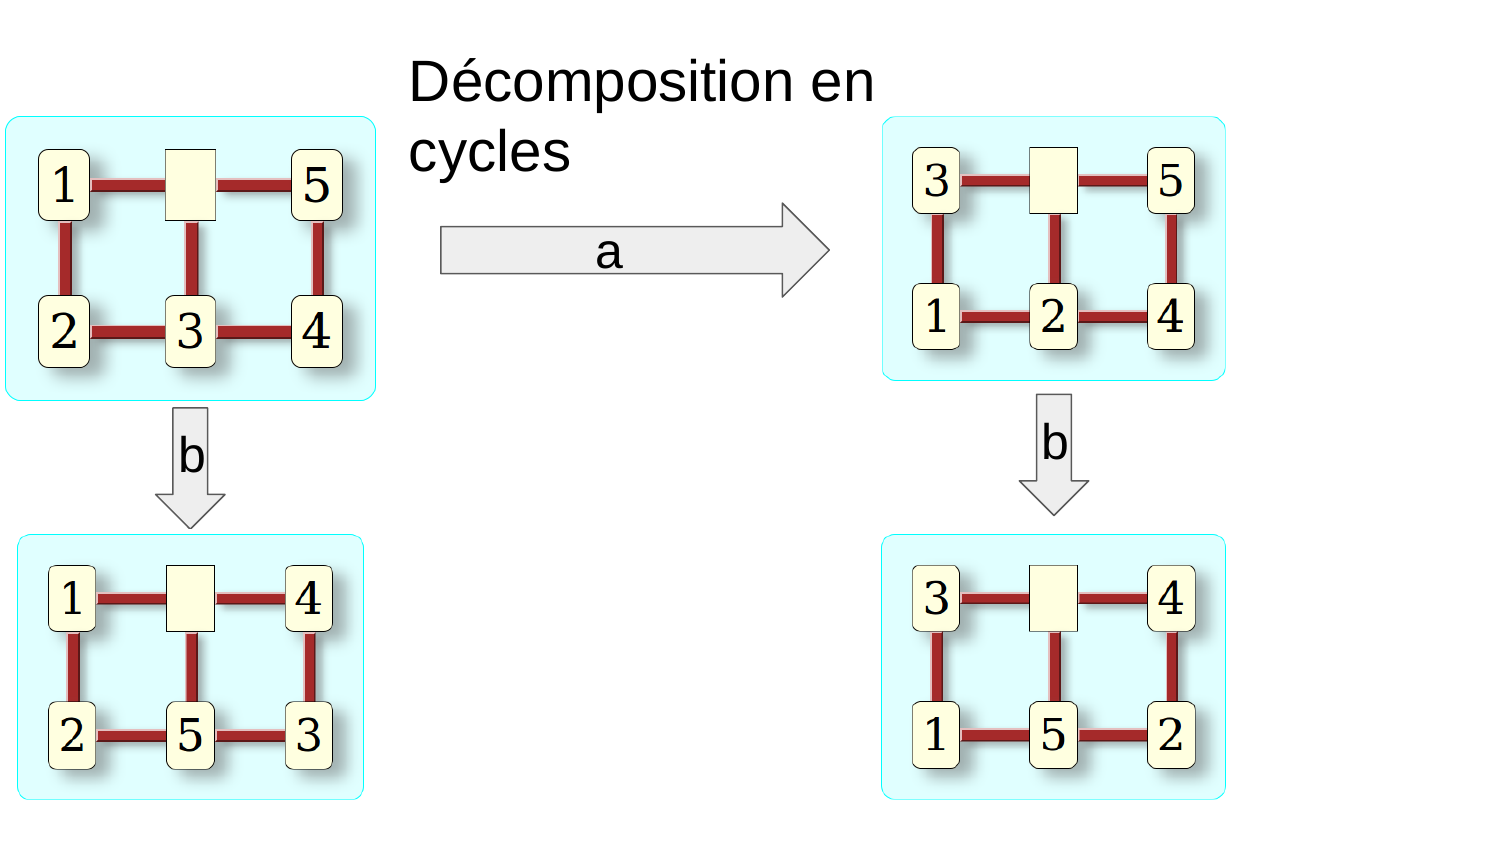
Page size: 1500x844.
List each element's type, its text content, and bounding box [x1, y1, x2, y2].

picture [12, 529, 369, 807]
text_box [1019, 480, 1026, 488]
picture [876, 110, 1232, 390]
picture [876, 529, 1232, 807]
picture [0, 112, 381, 408]
text_box a [580, 203, 676, 297]
text_box [676, 203, 830, 298]
text_box [1027, 489, 1081, 516]
text_box b [163, 407, 259, 502]
text_box [440, 226, 580, 274]
text_box [155, 494, 218, 529]
title Décomposition en cycles [393, 27, 1069, 122]
text_box b [1026, 394, 1122, 489]
